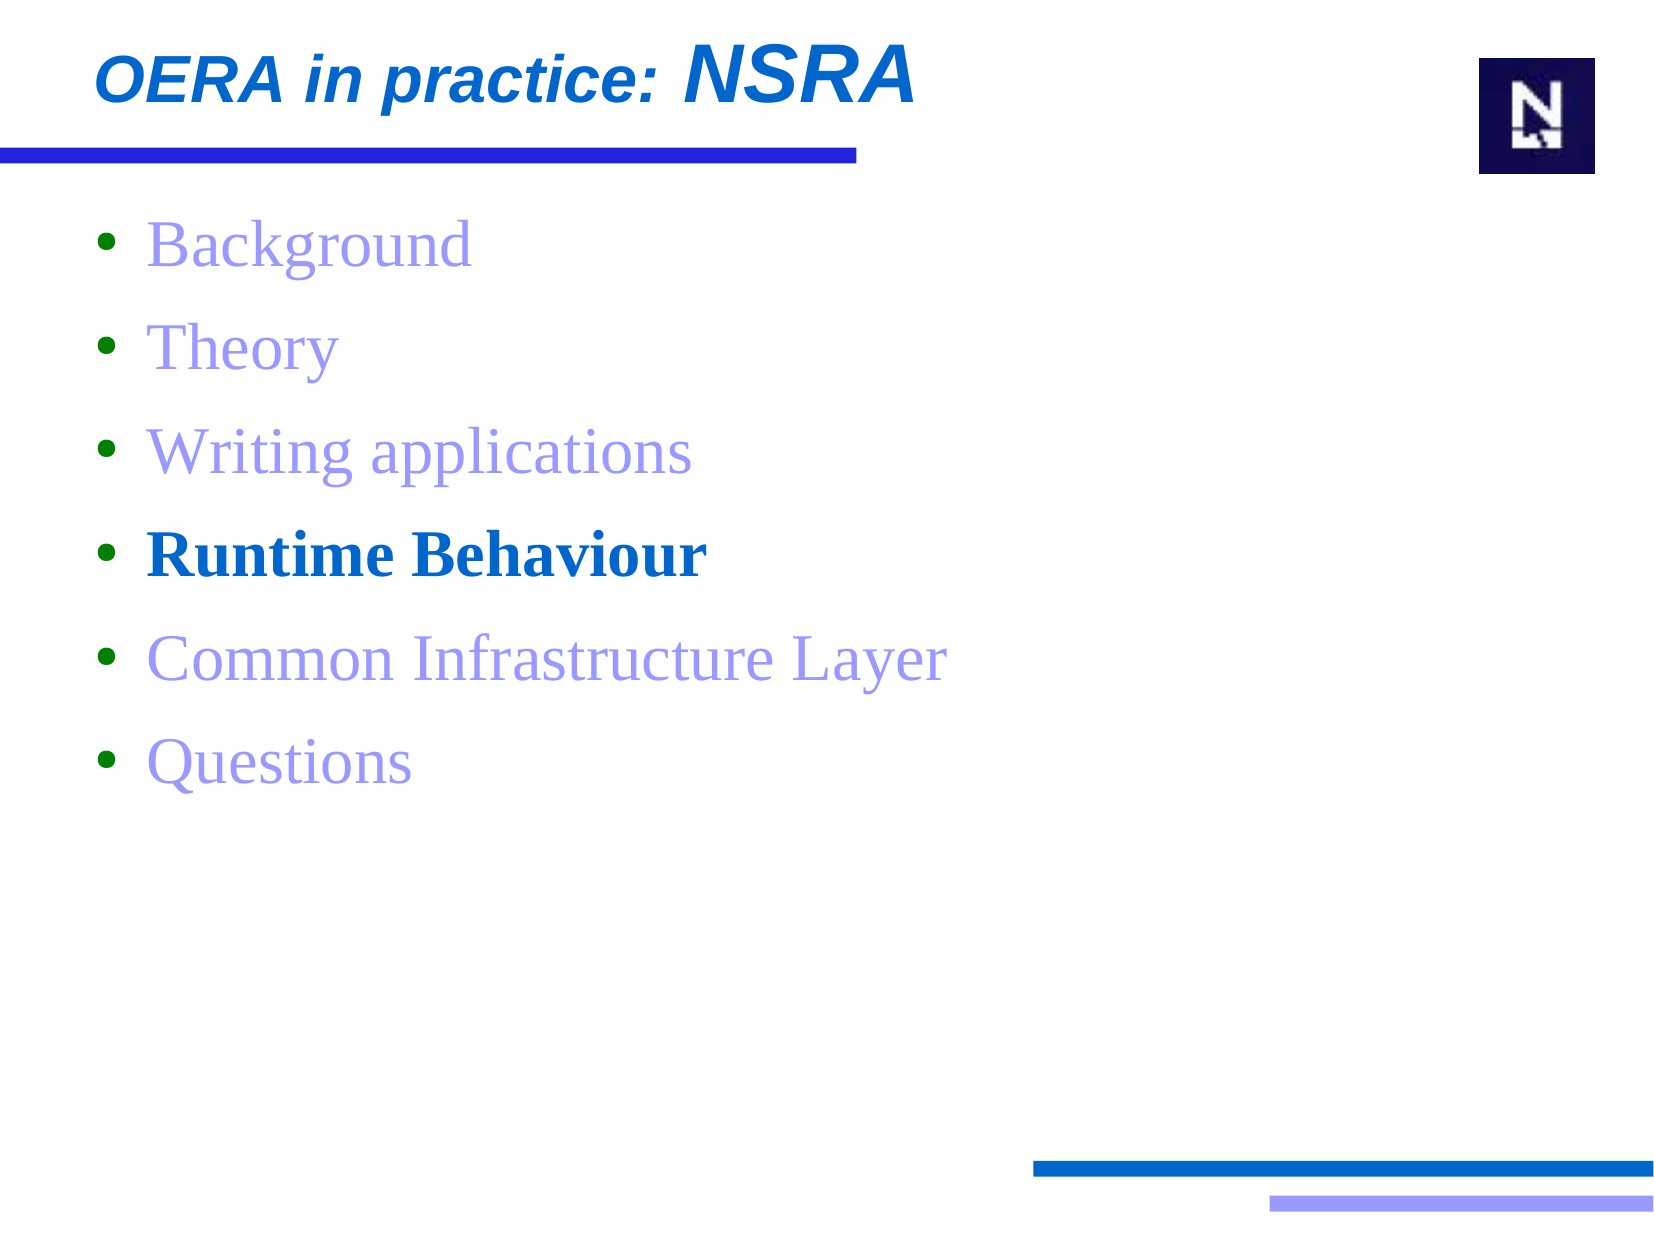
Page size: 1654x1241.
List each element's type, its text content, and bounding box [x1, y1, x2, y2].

picture [1479, 58, 1595, 174]
list Background Theory Writing applications Runtime Behaviour Common Infrastructure Layer Questions [59, 206, 1561, 1132]
title OERA in practice: NSRA [93, 0, 1506, 148]
